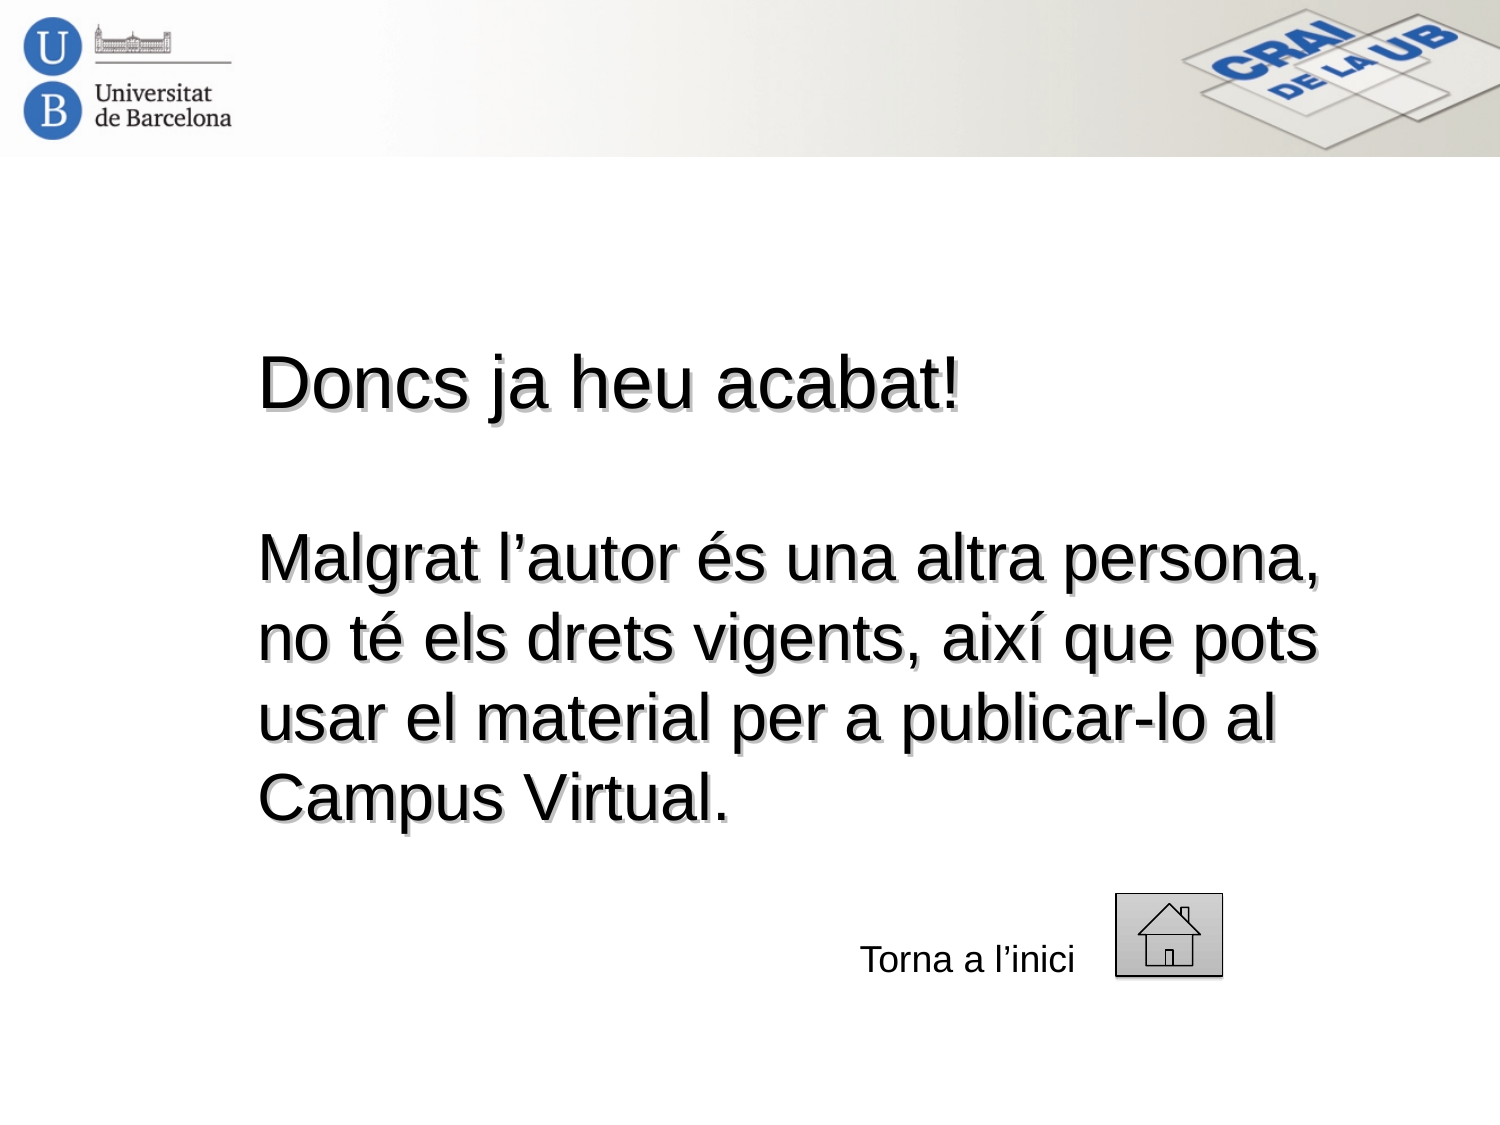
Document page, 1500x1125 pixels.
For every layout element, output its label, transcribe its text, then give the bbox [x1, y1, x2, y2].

text_box Torna a l’inici [844, 927, 1124, 988]
title Doncs ja heu acabat! Malgrat l’autor és una altra persona, no té els drets vigents, així que pots usar el material per a publicar-lo al Campus Virtual. [242, 326, 1353, 764]
text_box [1116, 893, 1223, 976]
